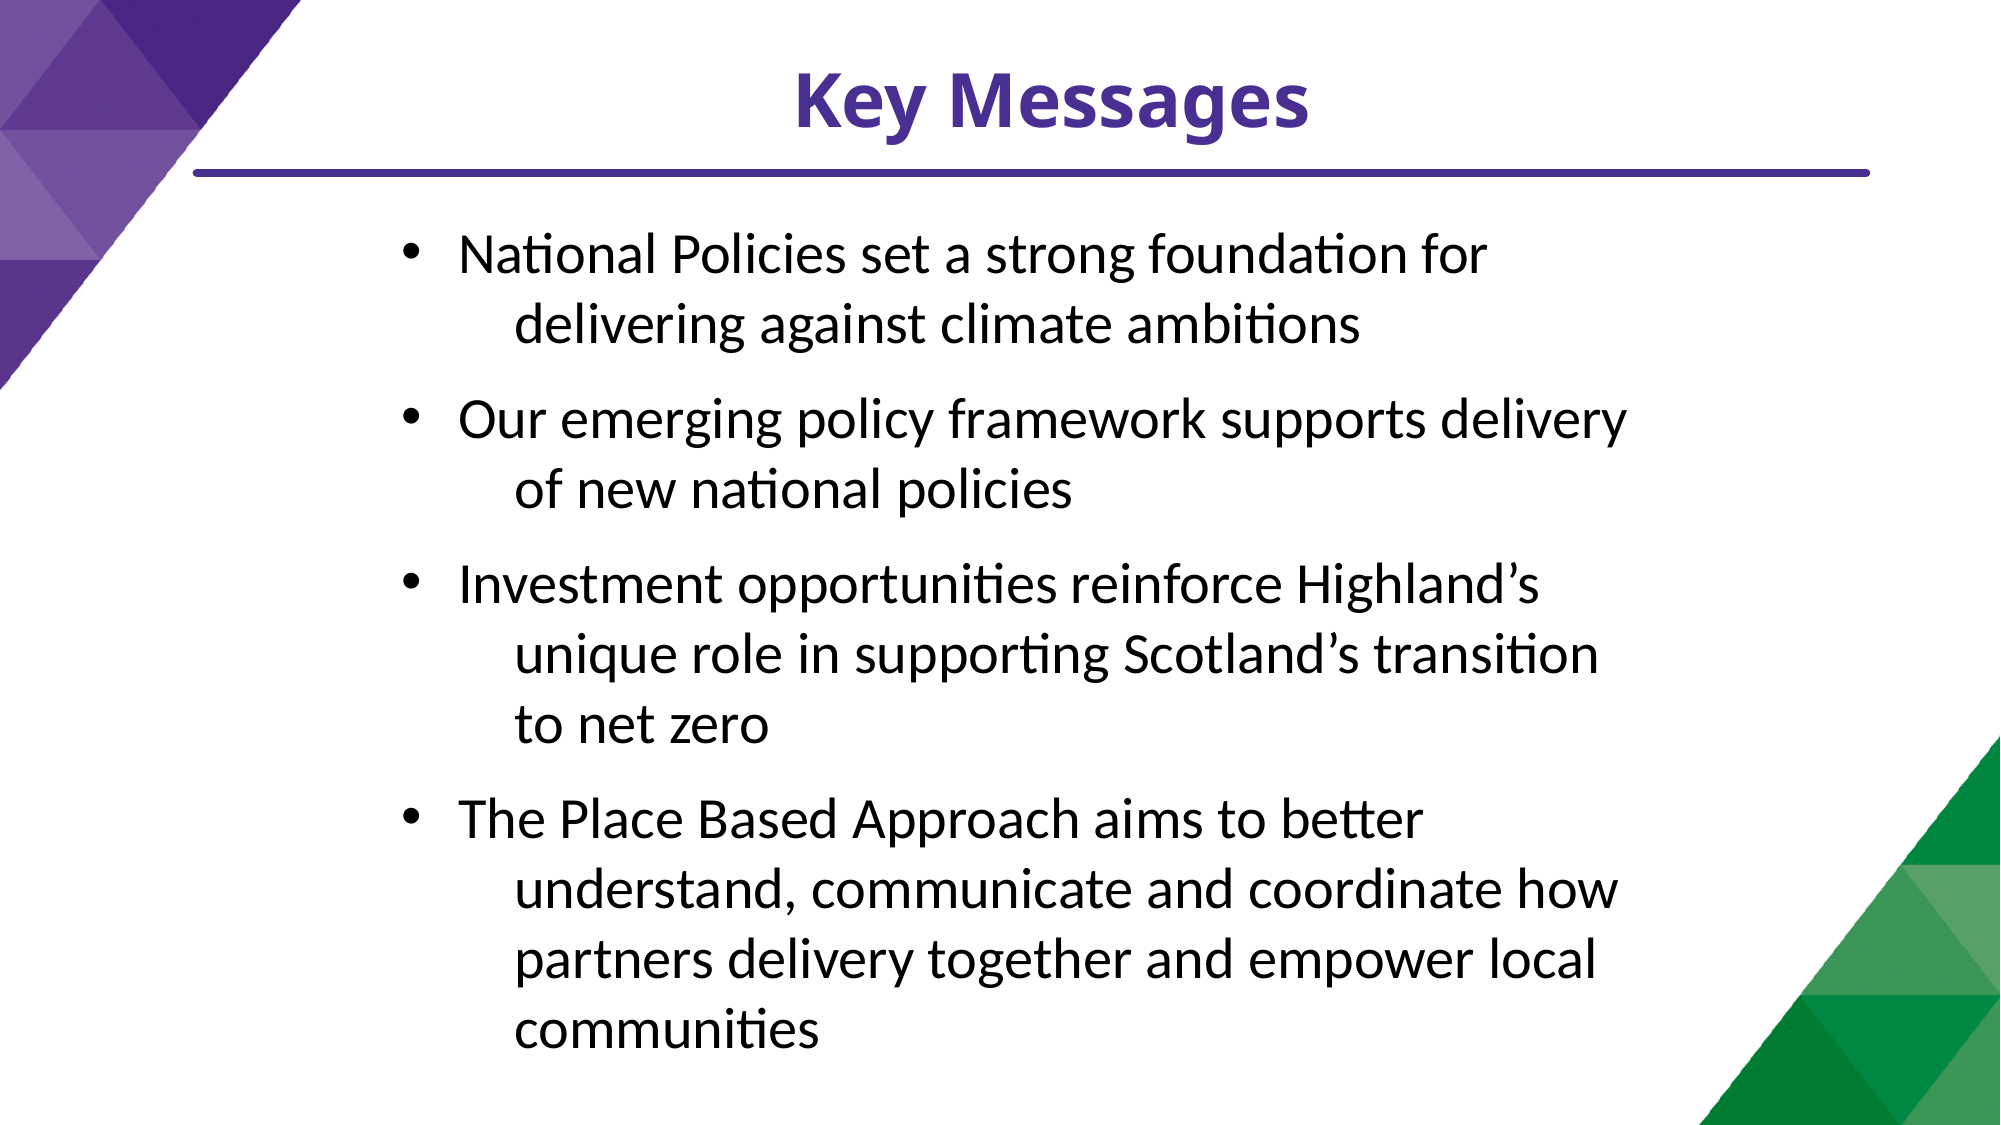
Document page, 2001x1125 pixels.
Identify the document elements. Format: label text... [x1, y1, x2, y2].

text_box National Policies set a strong foundation for delivering against climate ambitions Our emerging policy framework supports delivery of new national policies Investment opportunities reinforce Highland’s unique role in supporting Scotland’s transition to net zero The Place Based Approach aims to better understand, communicate and coordinate how partners delivery together and empower local communities [386, 208, 1670, 764]
title Key Messages [376, 45, 1727, 161]
